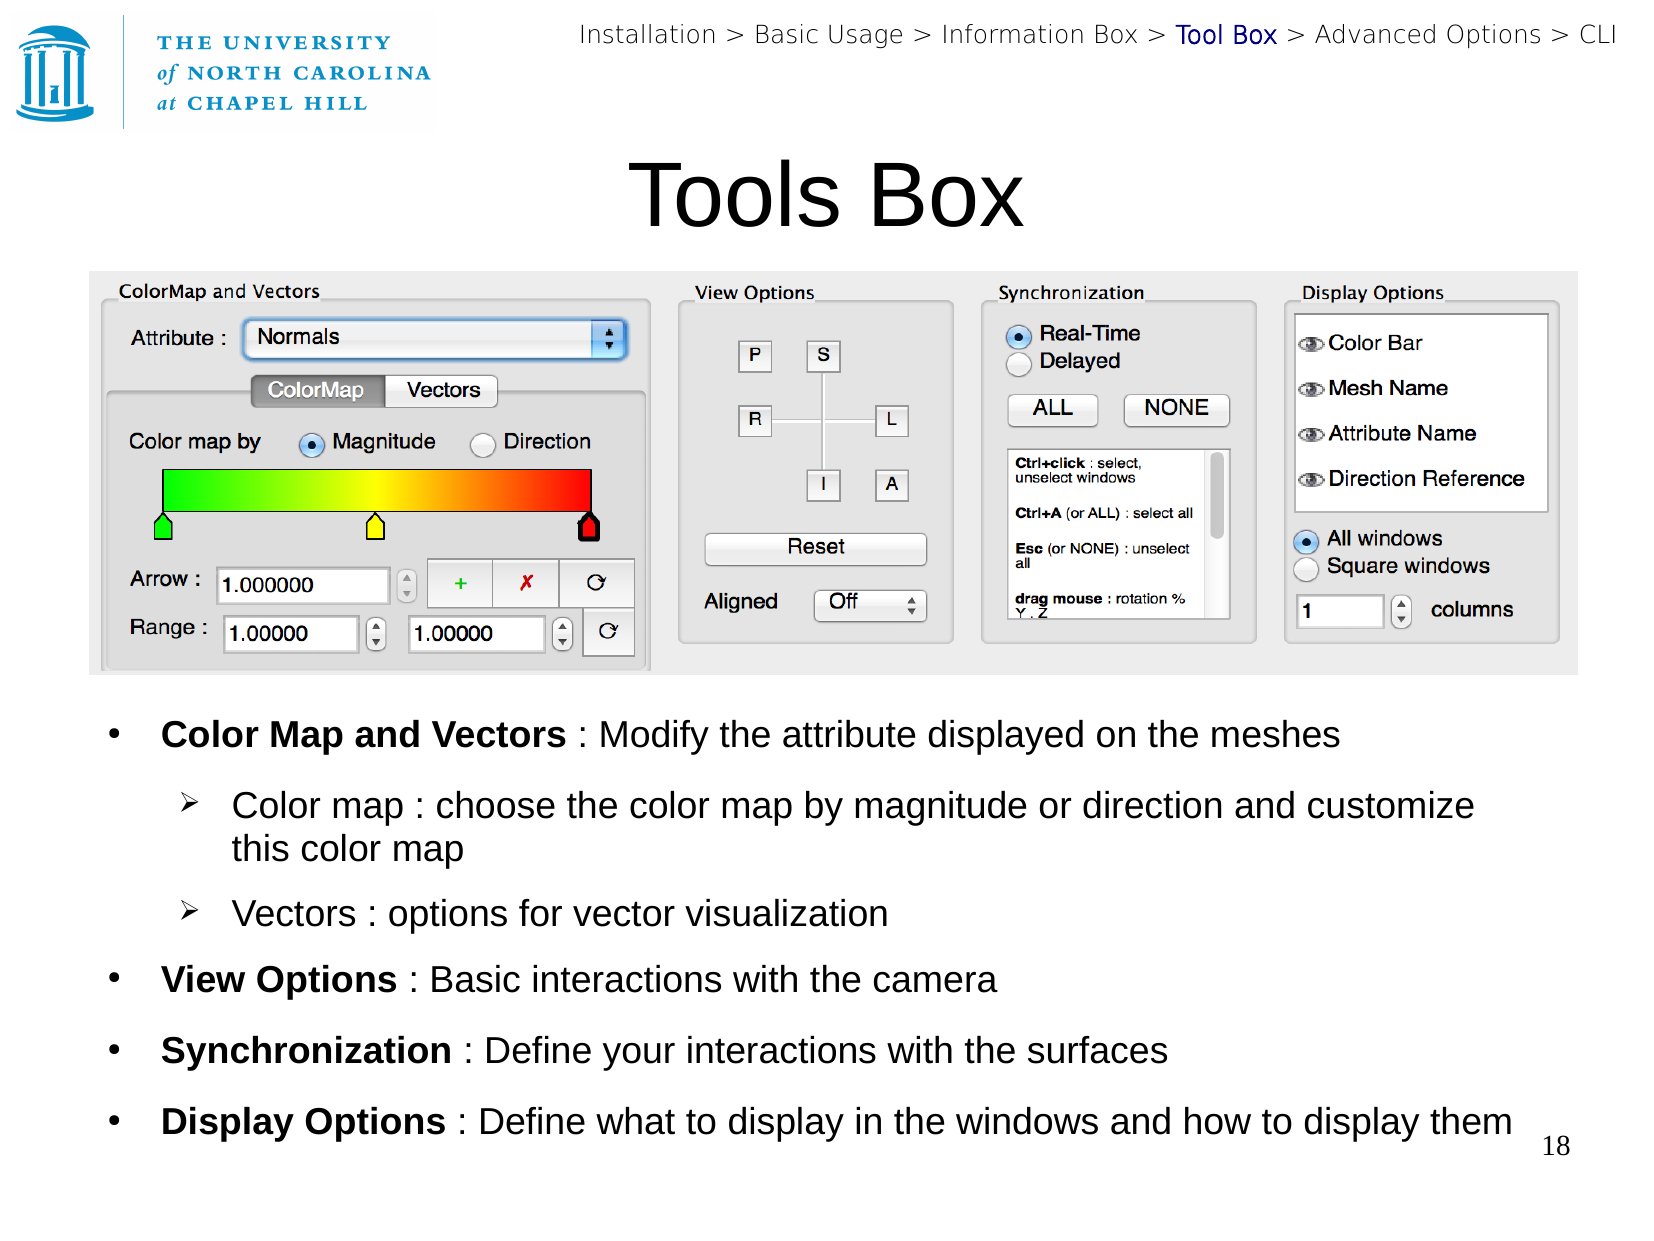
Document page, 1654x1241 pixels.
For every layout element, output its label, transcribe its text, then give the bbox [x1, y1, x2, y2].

title Tools Box [82, 90, 1571, 298]
picture [89, 269, 1578, 676]
text_box Installation > Basic Usage > Information Box > Tool Box > Advanced Options > CLI [564, 12, 1654, 57]
picture [11, 12, 436, 132]
list Color Map and Vectors : Modify the attribute displayed on the meshes Color map : choose the color map by magnitude or direction and customize this color map Vectors : options for vector visualization View Options : Basic interactions with the camera Synchronization : Define your interactions with the surfaces Display Options : Define what to display in the windows and how to display them [90, 713, 1516, 1201]
